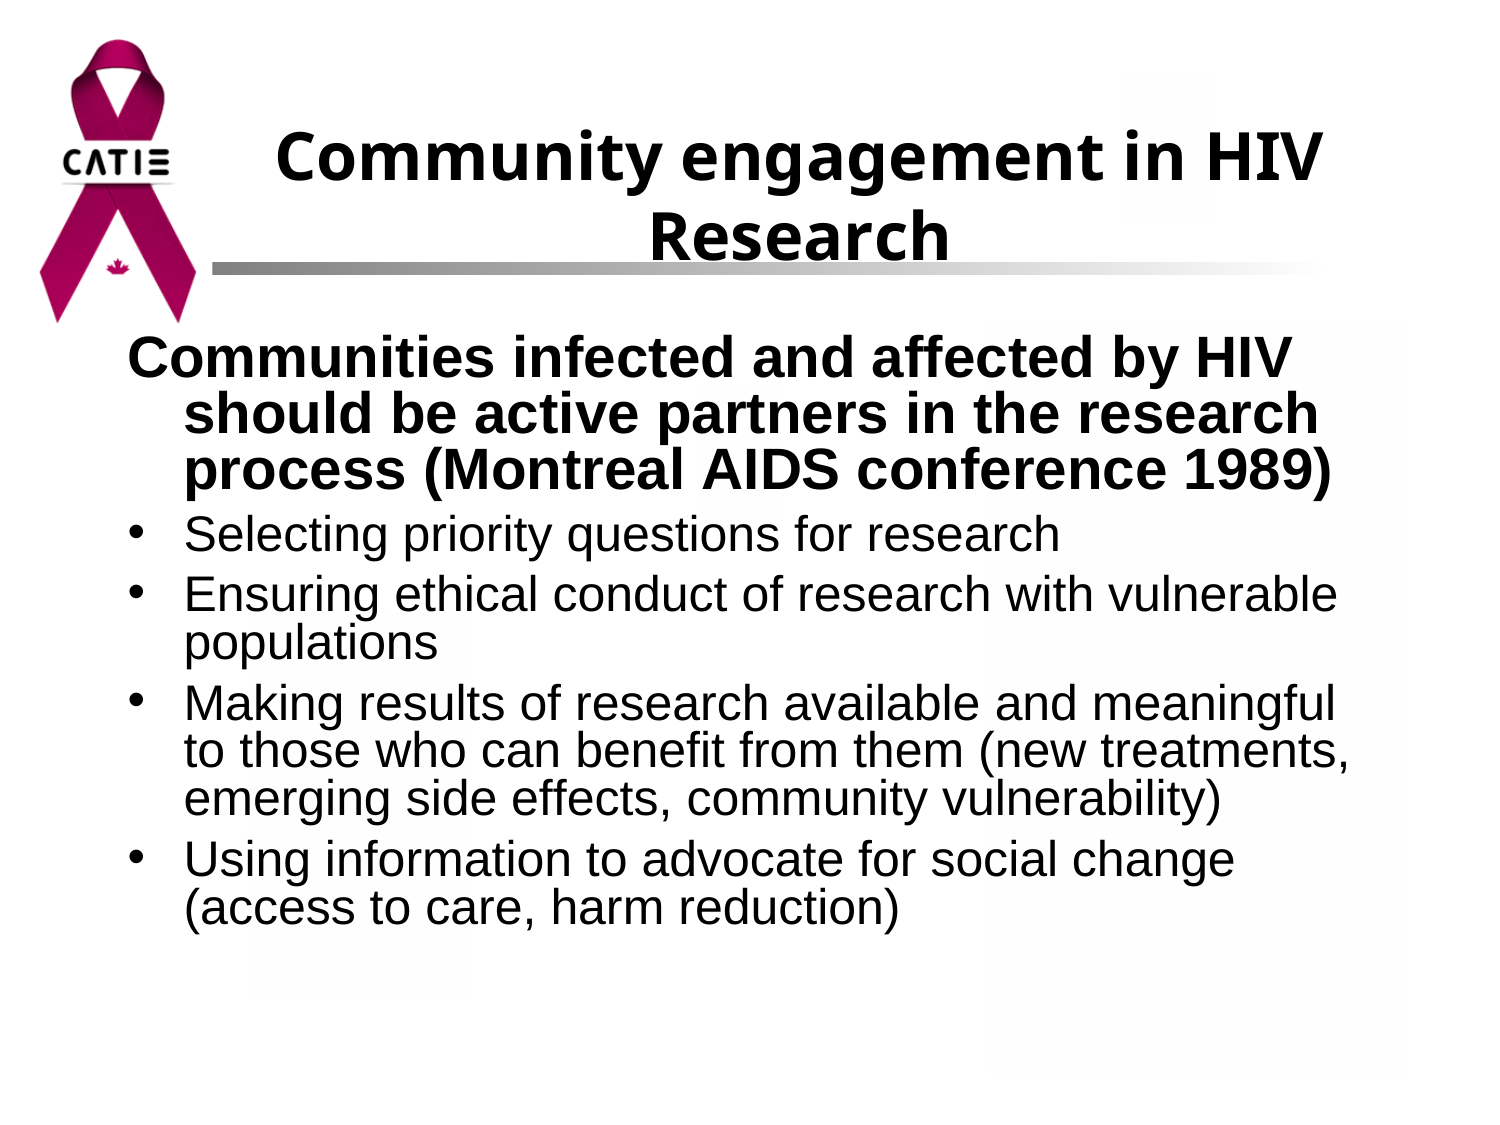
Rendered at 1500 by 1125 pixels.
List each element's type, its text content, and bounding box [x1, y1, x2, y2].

list Communities infected and affected by HIV should be active partners in the research process (Montreal AIDS conference 1989) Selecting priority questions for research Ensuring ethical conduct of research with vulnerable populations Making results of research available and meaningful to those who can benefit from them (new treatments, emerging side effects, community vulnerability) Using information to advocate for social change (access to care, harm reduction) [112, 324, 1388, 1123]
picture [37, 37, 198, 325]
title Community engagement in HIV Research [212, 99, 1388, 288]
